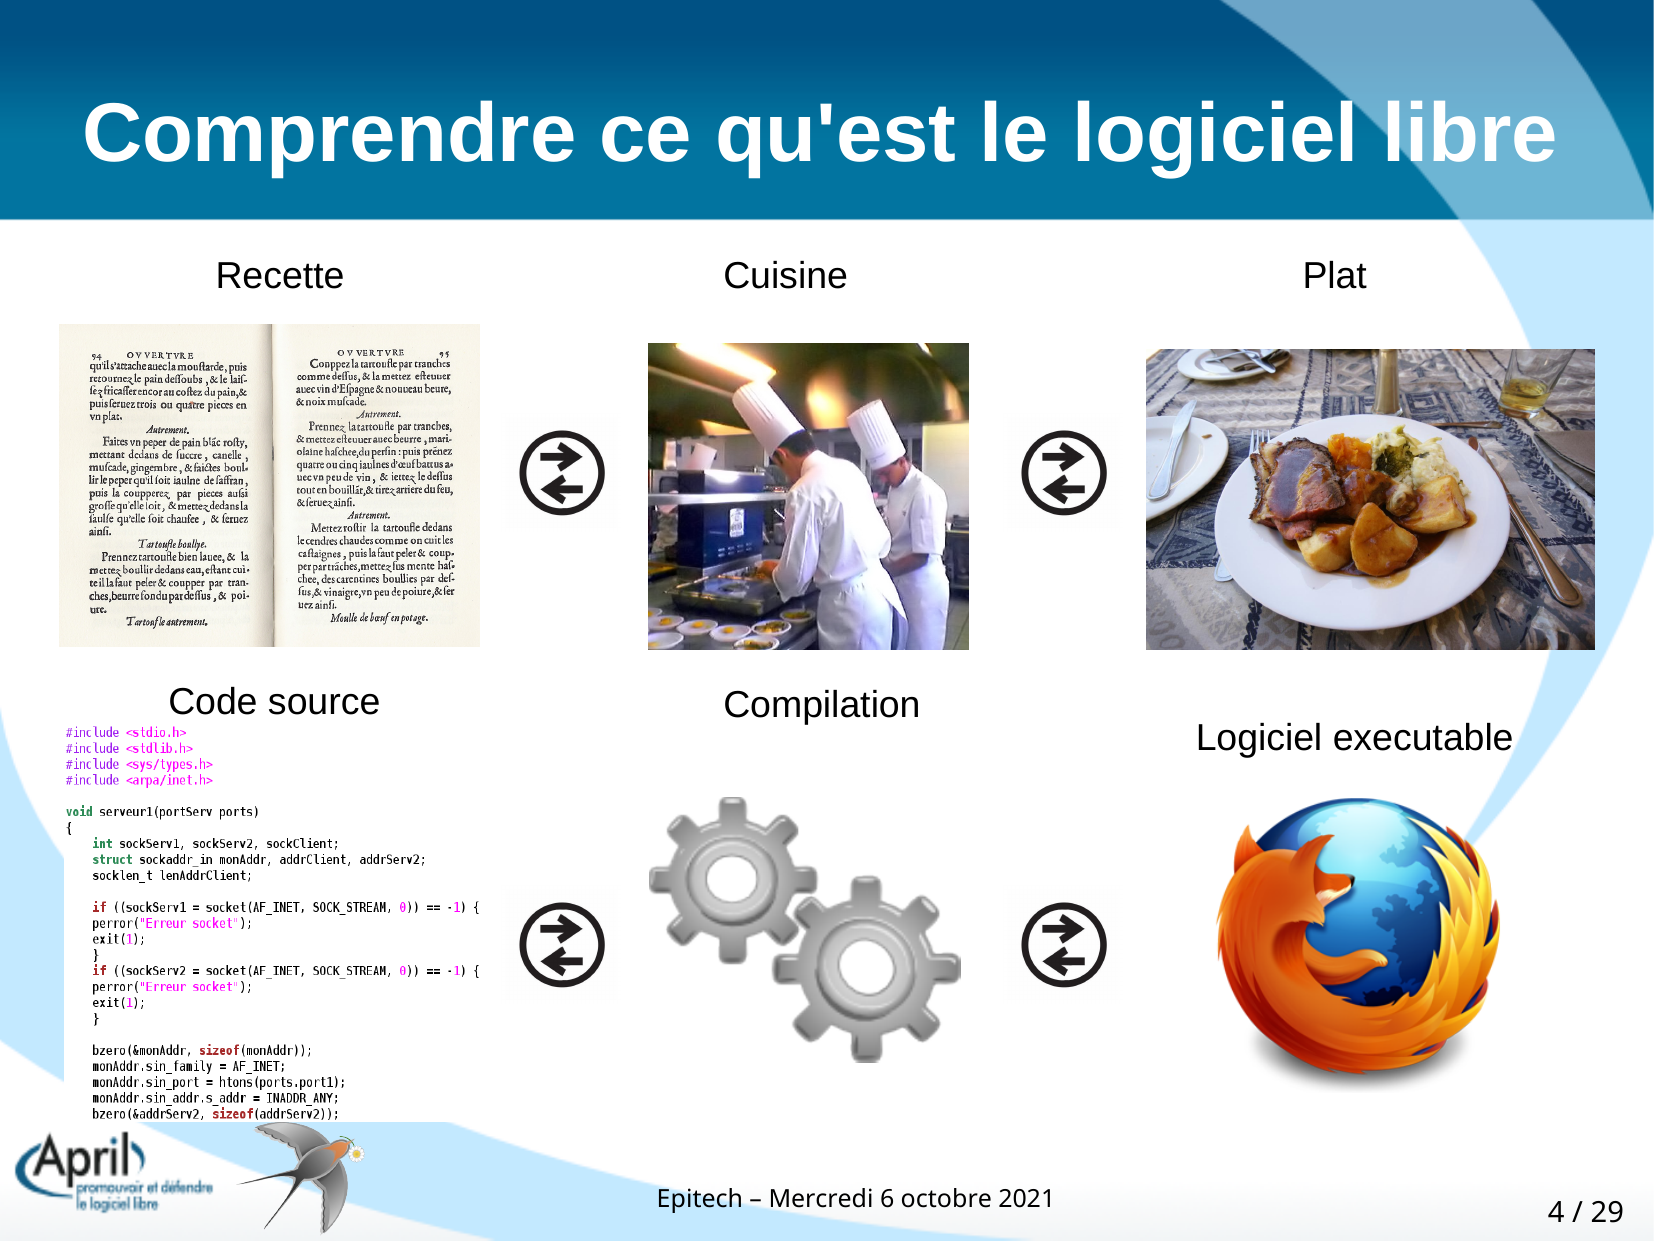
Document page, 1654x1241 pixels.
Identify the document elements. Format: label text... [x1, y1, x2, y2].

picture [0, 0, 1654, 1241]
text_box Plat [1287, 247, 1382, 305]
text_box Compilation [708, 676, 936, 733]
title Comprendre ce qu'est le logiciel libre [76, 29, 1565, 237]
text_box Cuisine [708, 247, 863, 305]
text_box Recette [200, 247, 360, 305]
text_box Logiciel executable [1181, 708, 1529, 766]
text_box Code source [153, 673, 396, 731]
